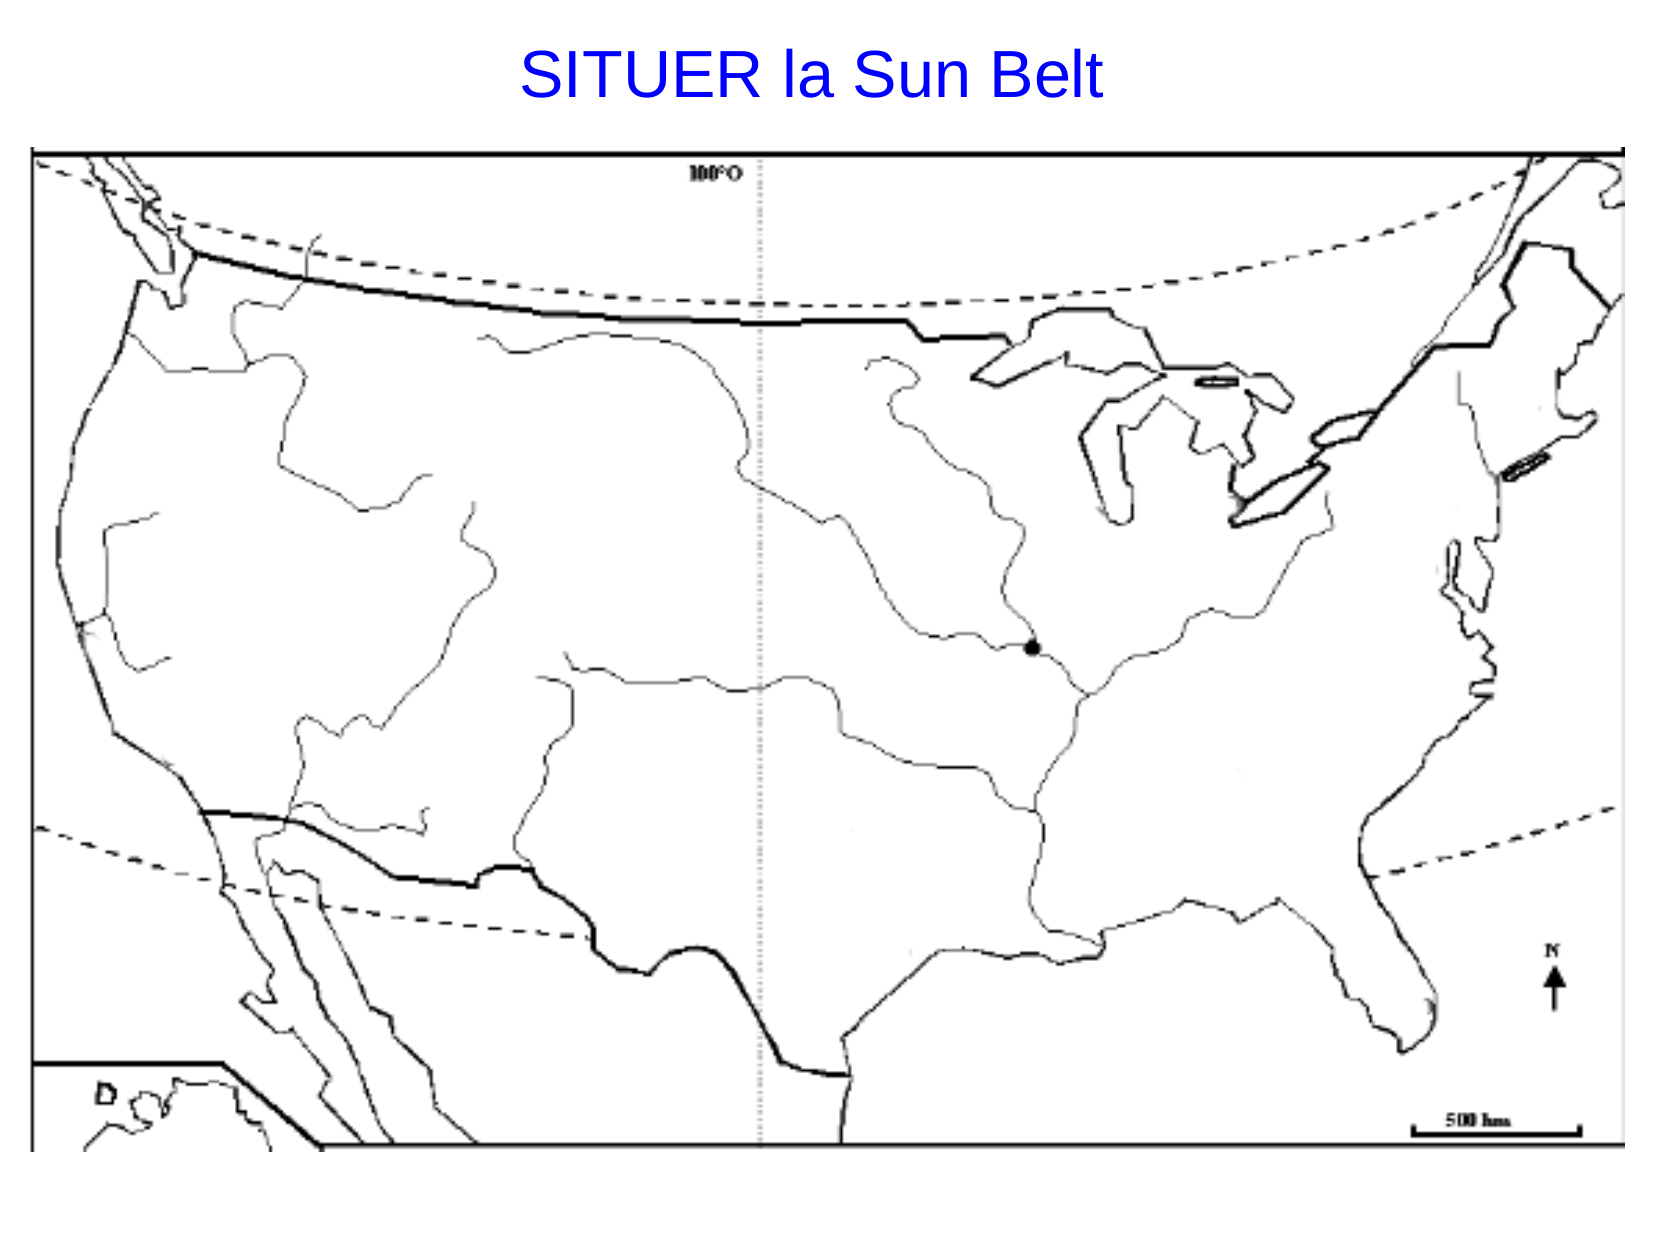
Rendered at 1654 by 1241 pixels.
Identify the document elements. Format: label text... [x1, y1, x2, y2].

text_box SITUER la Sun Belt [88, 29, 1536, 120]
picture [29, 147, 1625, 1152]
